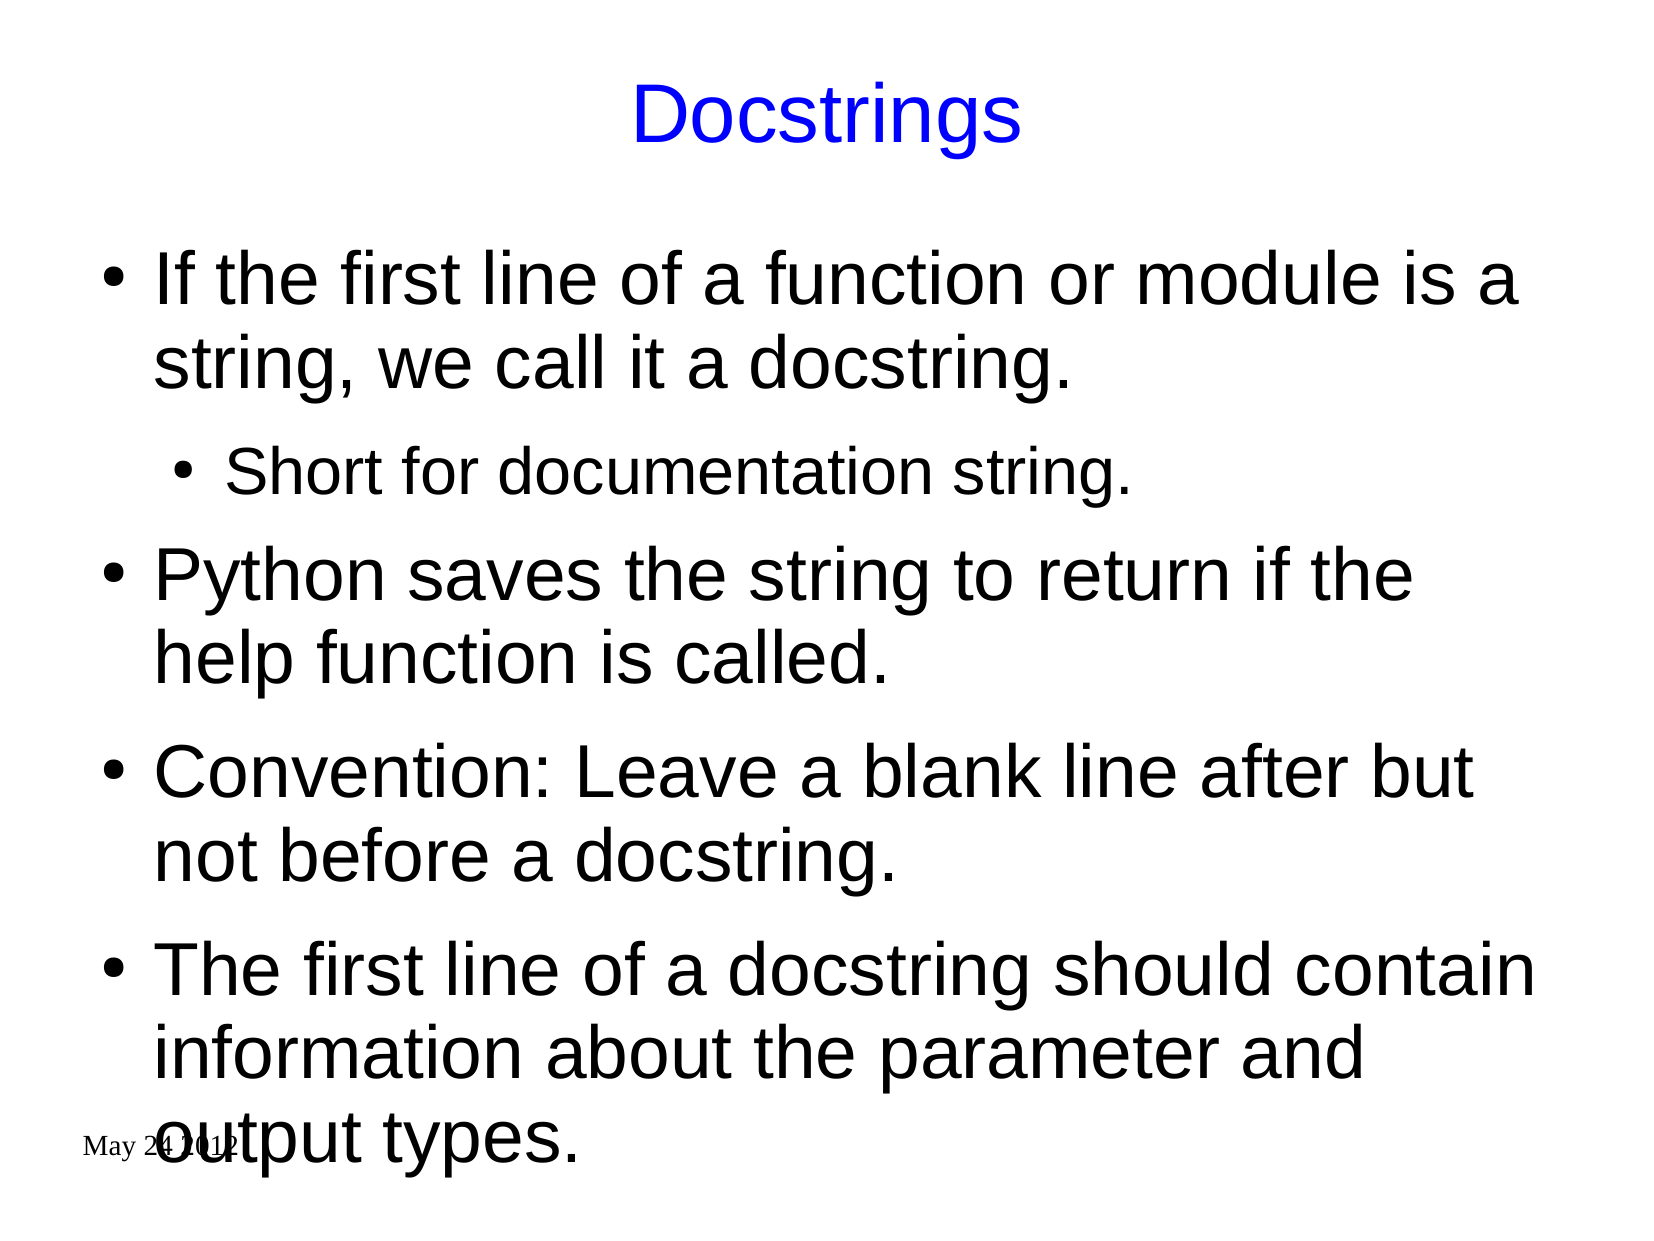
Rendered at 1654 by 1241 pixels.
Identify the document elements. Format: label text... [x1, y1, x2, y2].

list If the first line of a function or module is a string, we call it a docstring. Short for documentation string. Python saves the string to return if the help function is called. Convention: Leave a blank line after but not before a docstring. The first line of a docstring should contain information about the parameter and output types. [82, 236, 1571, 1179]
title Docstrings [82, 49, 1571, 178]
